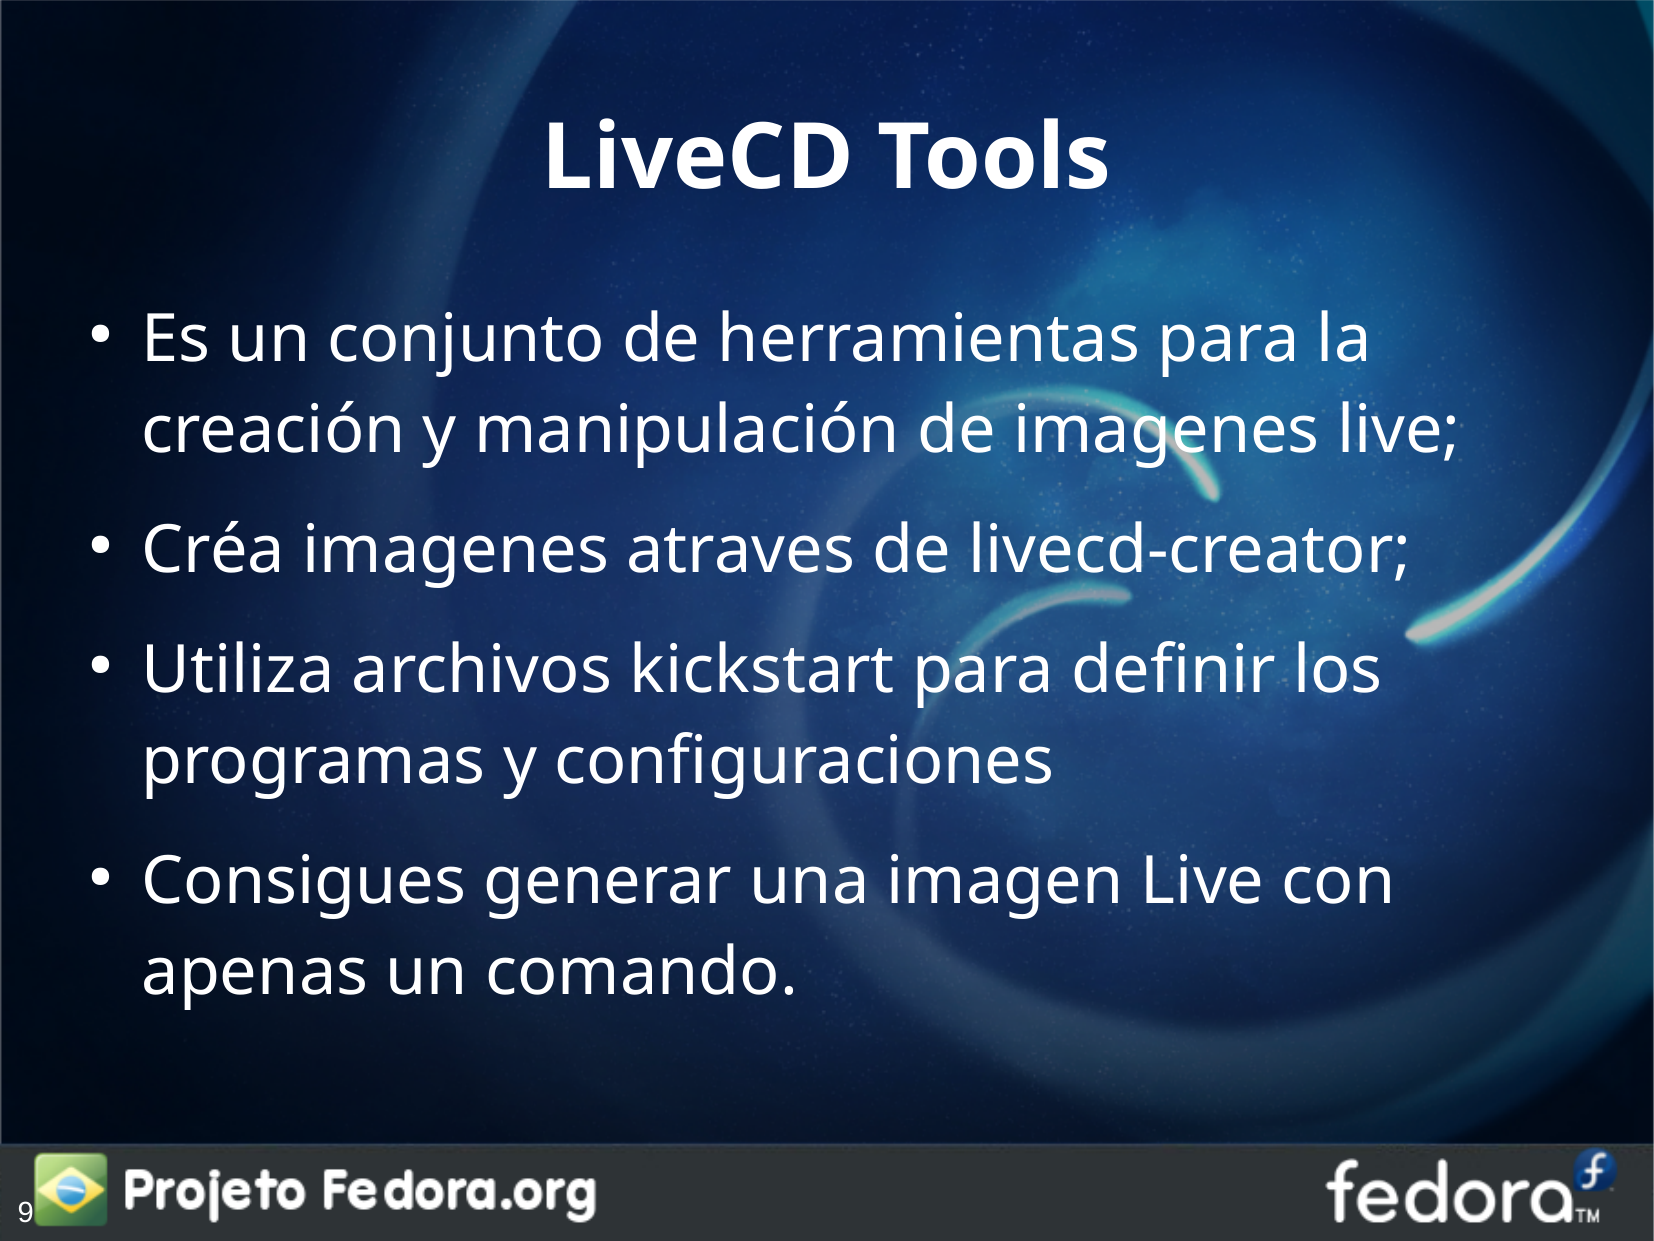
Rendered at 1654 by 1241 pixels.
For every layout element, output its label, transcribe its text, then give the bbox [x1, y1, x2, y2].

picture [0, 0, 1654, 1241]
title LiveCD Tools [82, 49, 1571, 257]
list Es un conjunto de herramientas para la creación y manipulación de imagenes live; Créa imagenes atraves de livecd-creator; Utiliza archivos kickstart para definir los programas y configuraciones Consigues generar una imagen Live con apenas un comando. [70, 290, 1559, 1123]
